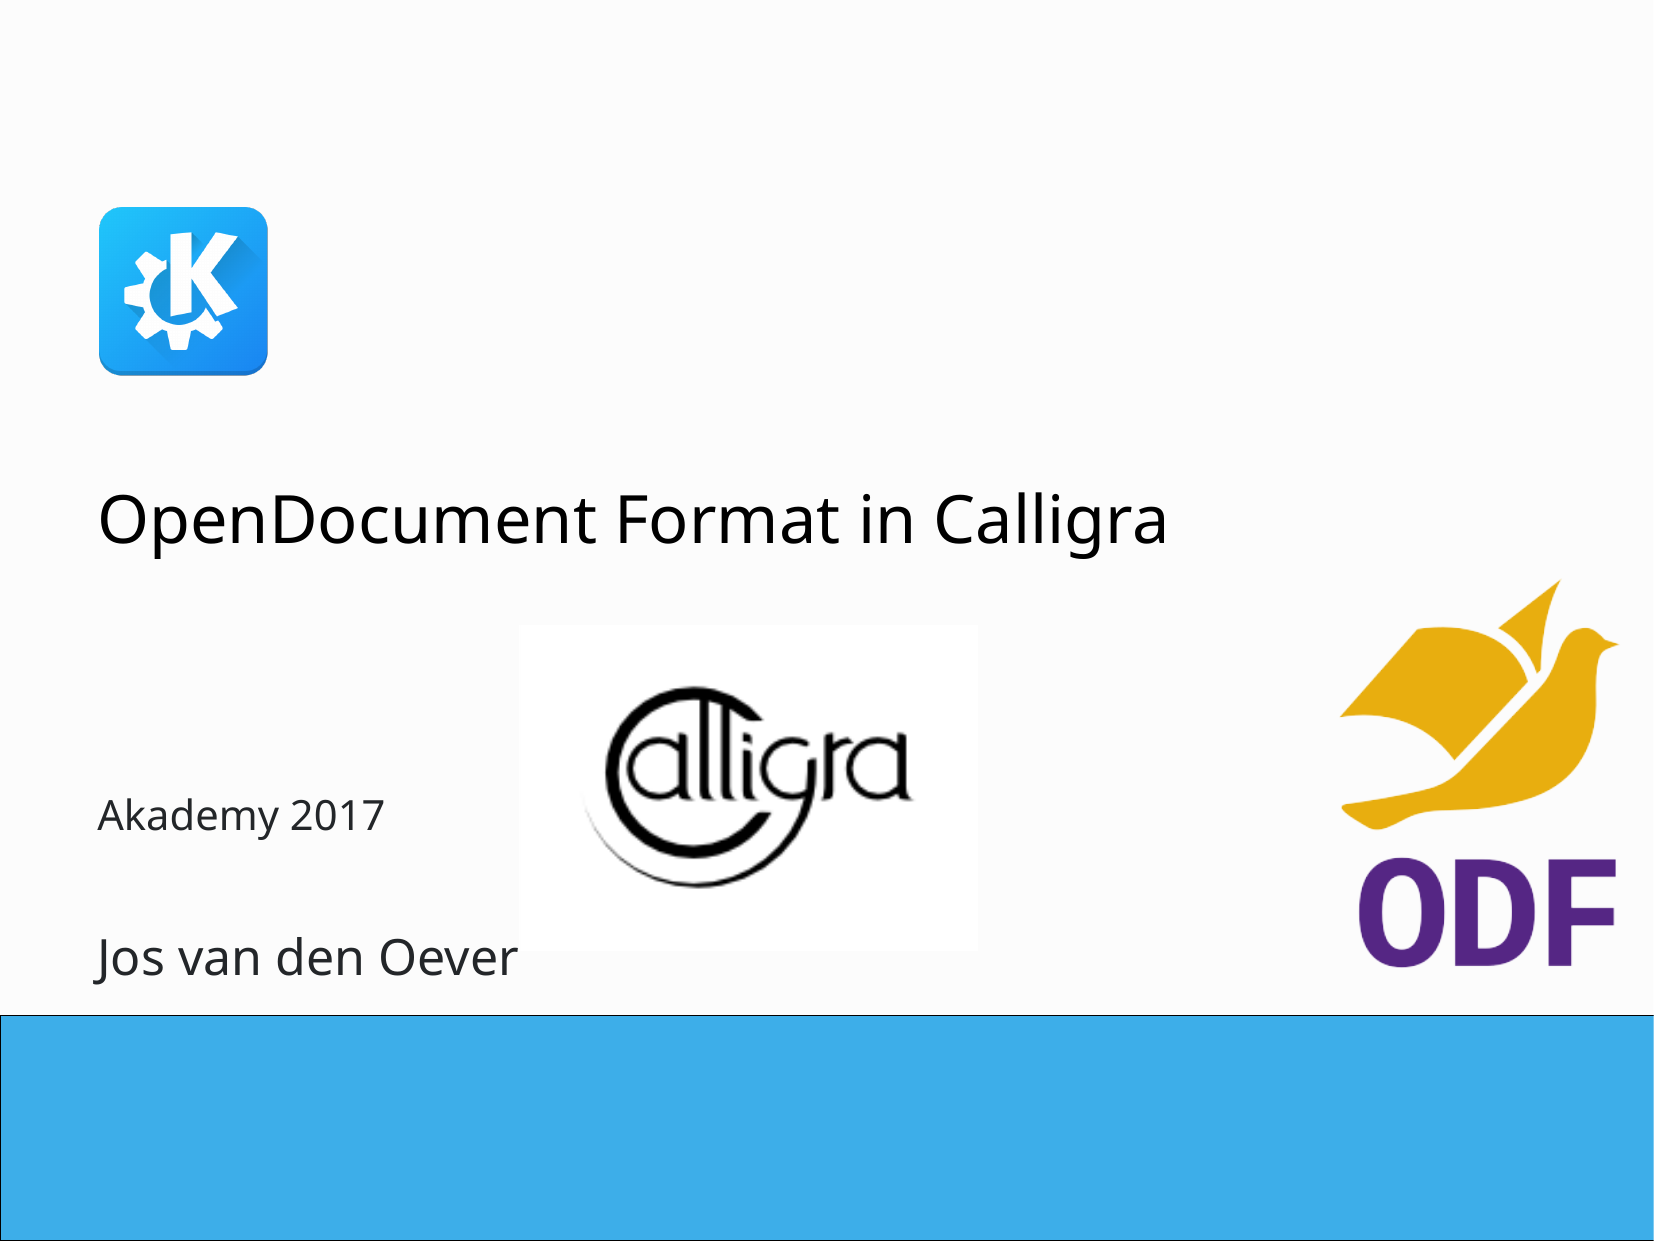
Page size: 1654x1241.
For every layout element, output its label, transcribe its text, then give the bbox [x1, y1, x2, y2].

picture [82, 190, 284, 392]
picture [519, 625, 978, 951]
picture [1339, 578, 1639, 969]
subtitle OpenDocument Format in Calligra Akademy 2017 [82, 464, 1571, 915]
